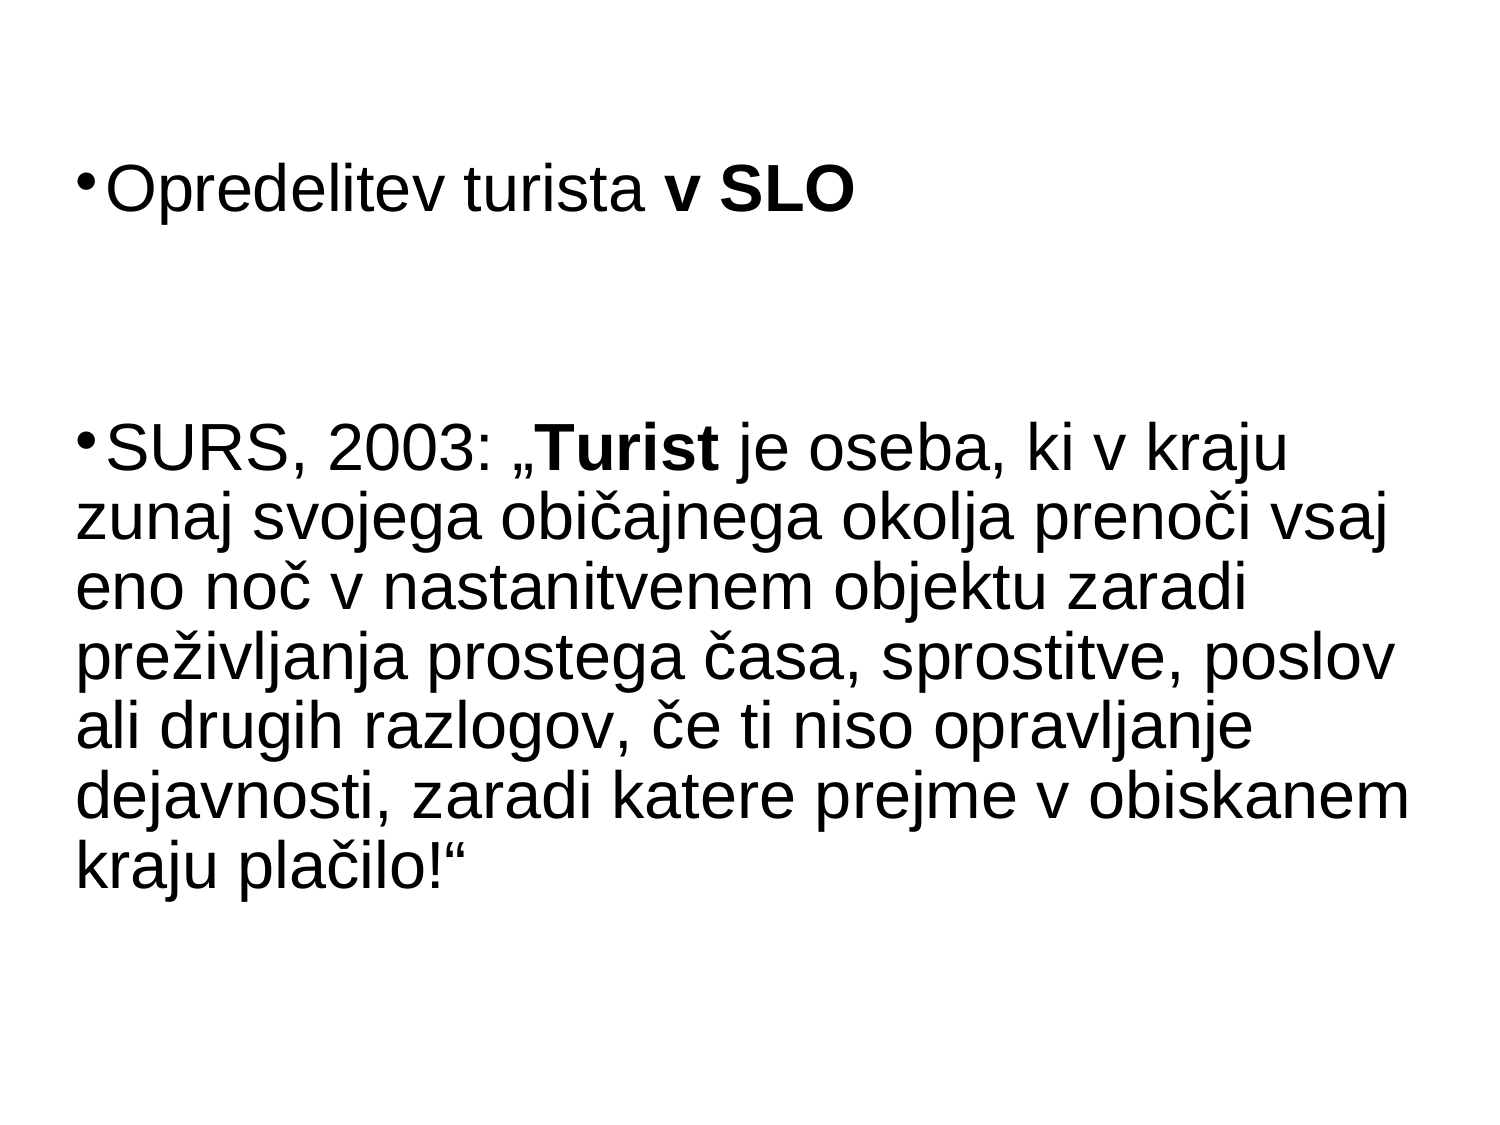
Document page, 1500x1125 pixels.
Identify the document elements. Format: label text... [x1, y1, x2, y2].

list Opredelitev turista v SLO SURS, 2003: „Turist je oseba, ki v kraju zunaj svojega običajnega okolja prenoči vsaj eno noč v nastanitvenem objektu zaradi preživljanja prostega časa, sprostitve, poslov ali drugih razlogov, če ti niso opravljanje dejavnosti, zaradi katere prejme v obiskanem kraju plačilo!“ [75, 59, 1425, 977]
